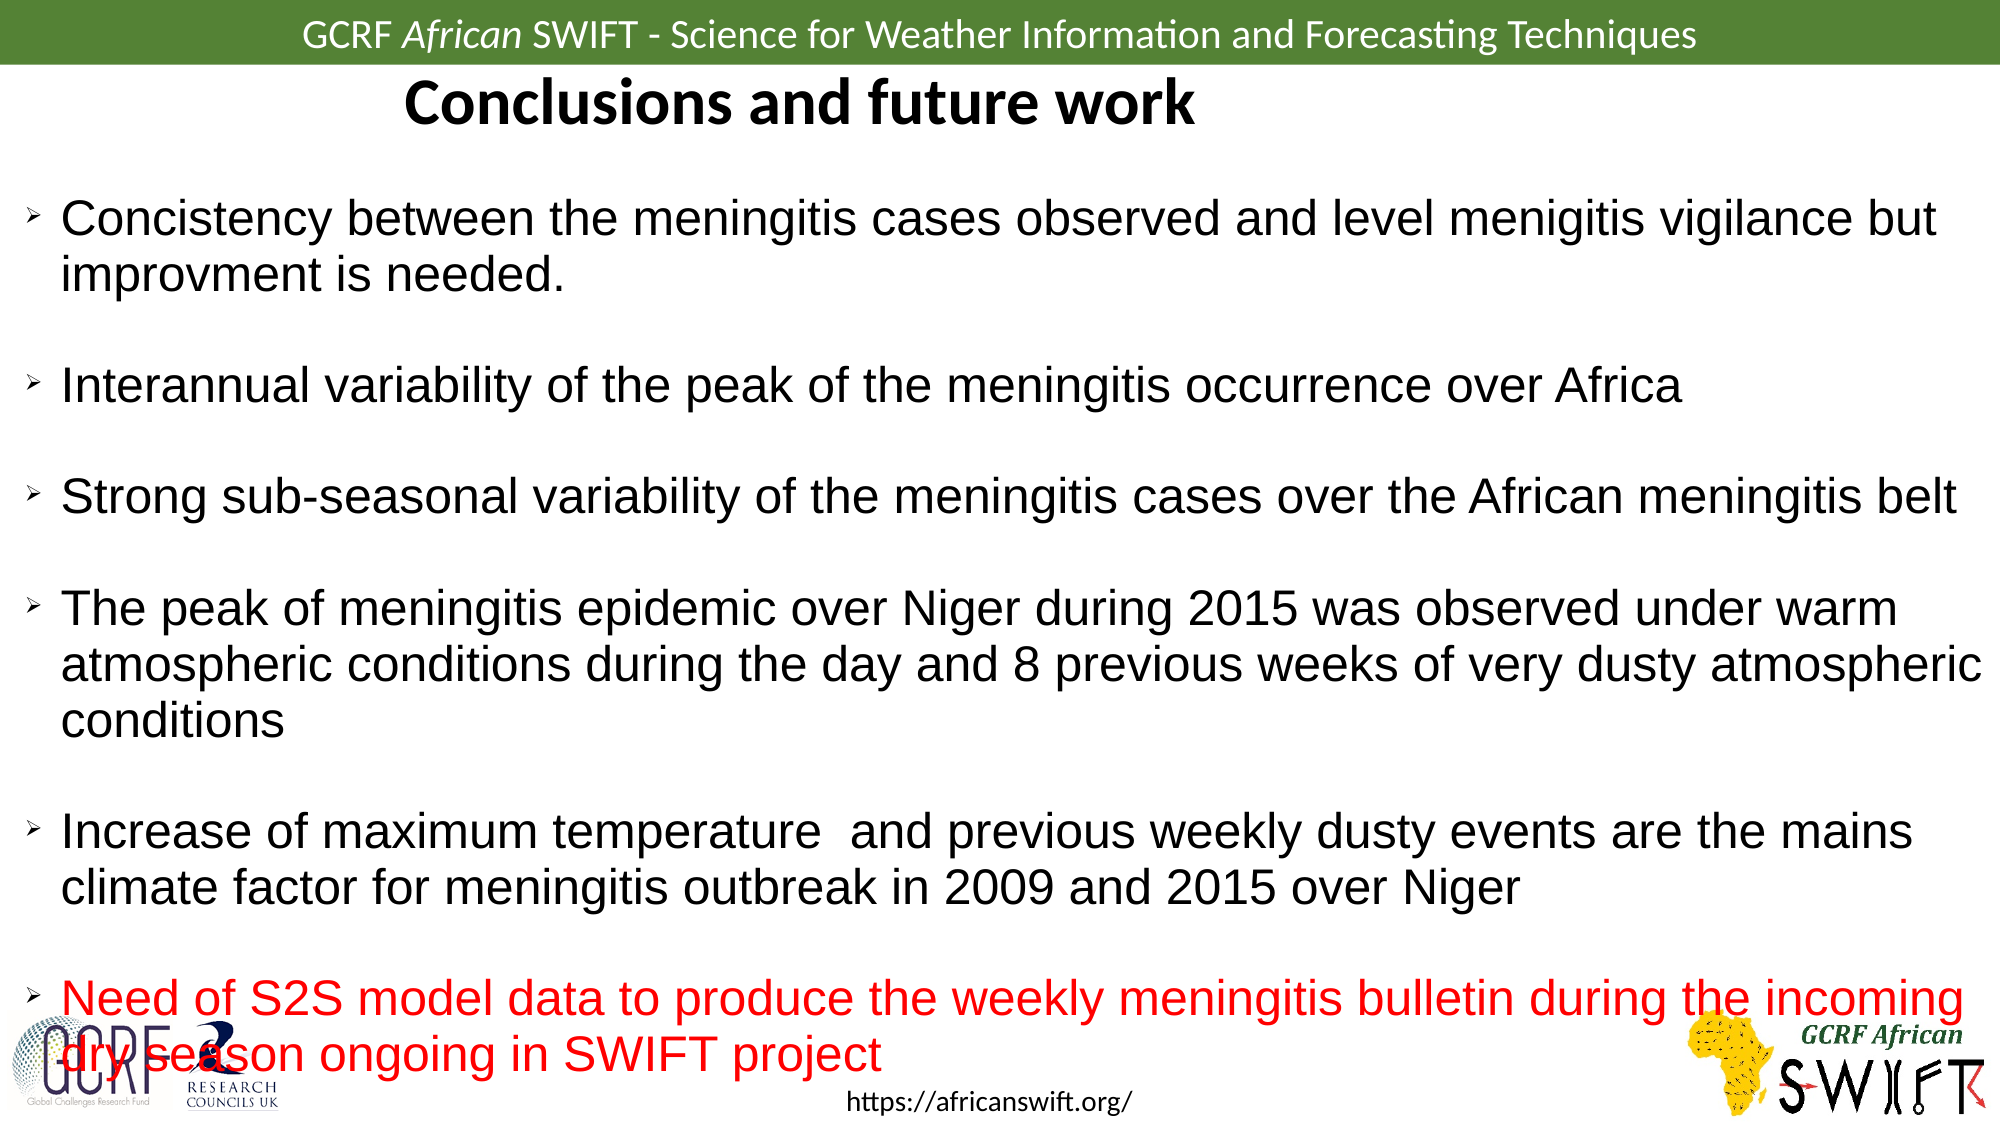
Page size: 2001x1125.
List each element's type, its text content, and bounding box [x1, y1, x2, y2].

text_box Conclusions and future work [389, 67, 1536, 160]
text_box GCRF African SWIFT - Science for Weather Information and Forecasting Techniques [0, 0, 2000, 65]
picture [1674, 1090, 2000, 1125]
text_box https://africanswift.org/ [831, 1090, 1217, 1125]
text_box Concistency between the meningitis cases observed and level menigitis vigilance but improvment is needed. Interannual variability of the peak of the meningitis occurrence over Africa Strong sub-seasonal variability of the meningitis cases over the African meningitis belt The peak of meningitis epidemic over Niger during 2015 was observed under warm atmospheric conditions during the day and 8 previous weeks of very dusty atmospheric conditions Increase of maximum temperature and previous weekly dusty events are the mains climate factor for meningitis outbreak in 2009 and 2015 over Niger Need of S2S model data to produce the weekly meningitis bulletin during the incoming dry season ongoing in SWIFT project [10, 182, 2000, 1090]
picture [7, 1010, 292, 1125]
